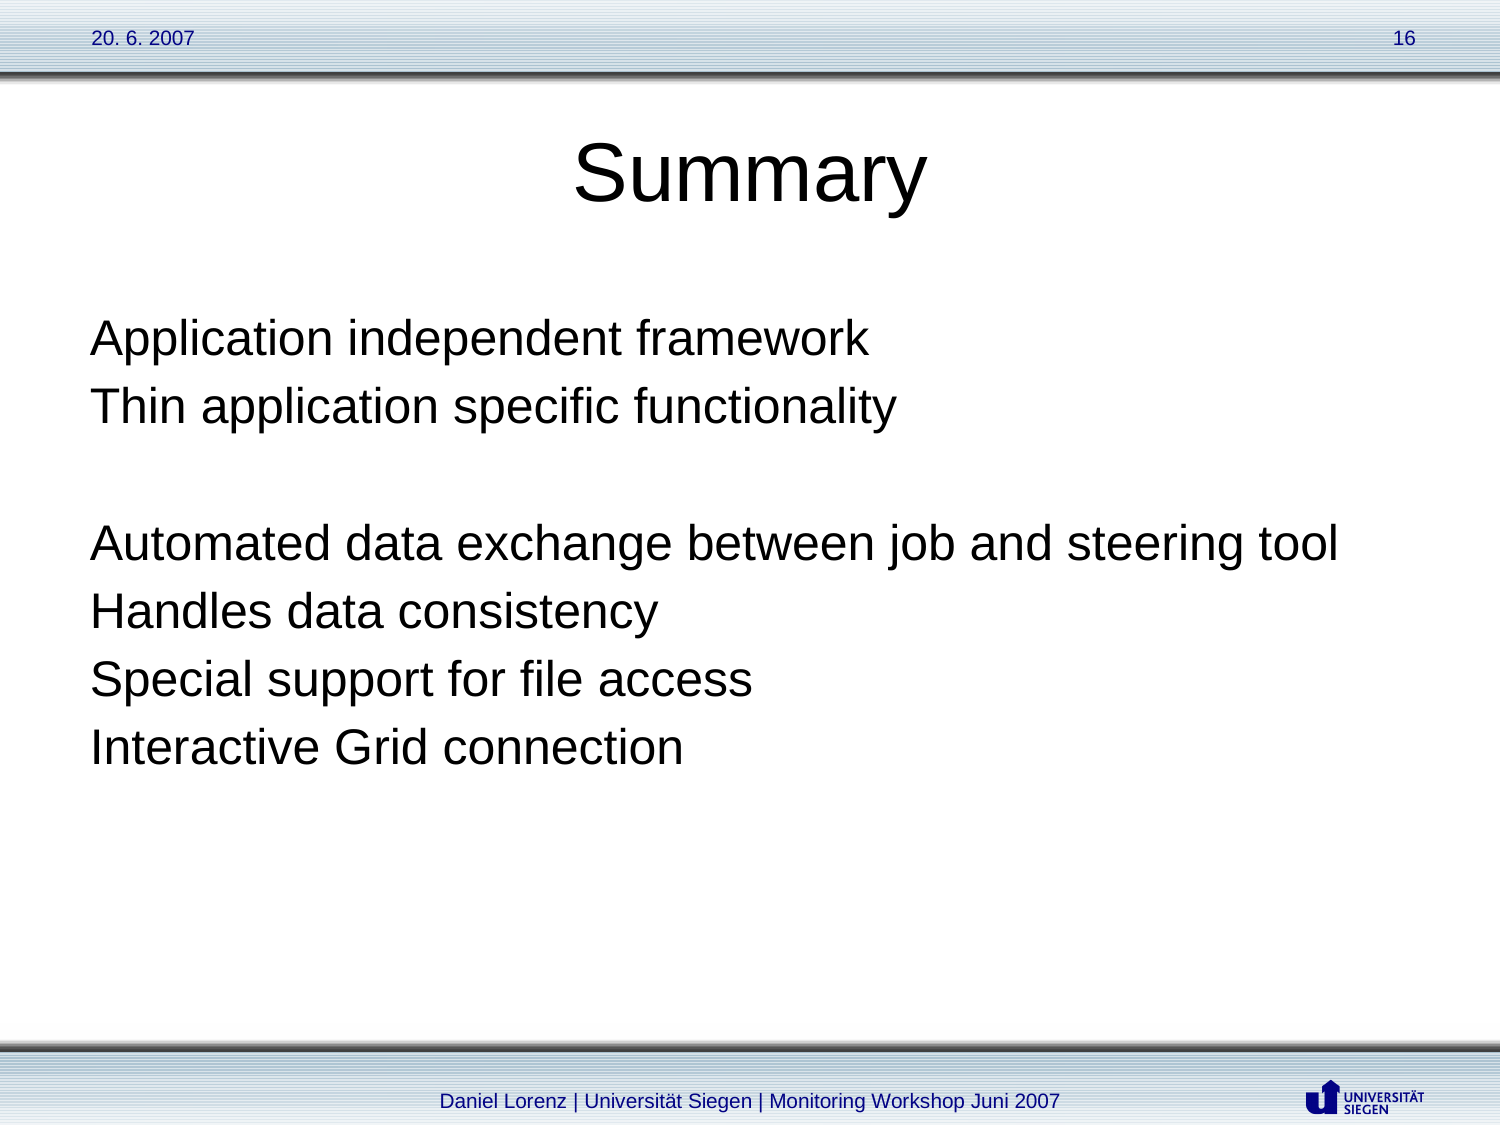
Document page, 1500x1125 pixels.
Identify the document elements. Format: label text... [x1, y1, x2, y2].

list Application independent framework Thin application specific functionality Automated data exchange between job and steering tool Handles data consistency Special support for file access Interactive Grid connection [75, 302, 1426, 1005]
picture [0, 1023, 1500, 1125]
picture [0, 0, 1500, 102]
title Summary [76, 90, 1425, 256]
